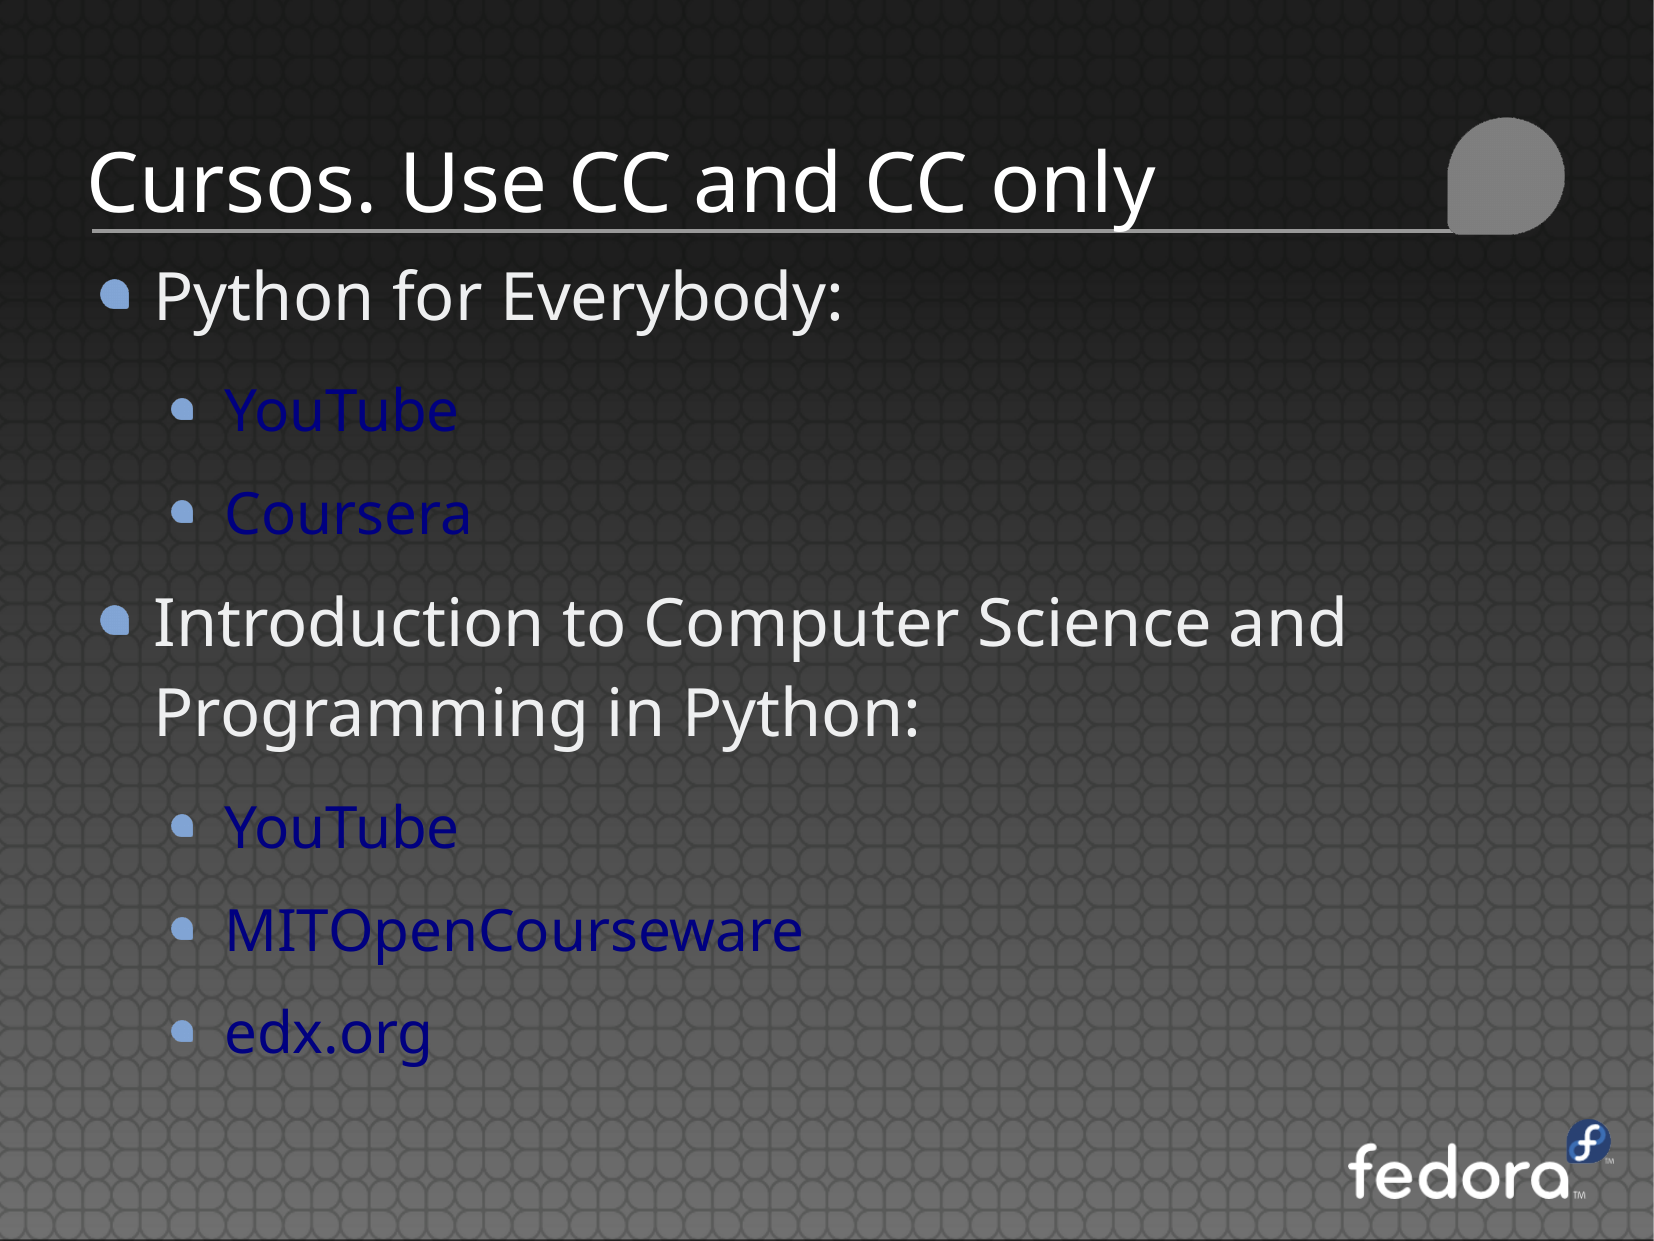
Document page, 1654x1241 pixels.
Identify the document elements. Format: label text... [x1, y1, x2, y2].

picture [0, 0, 1654, 1241]
list Python for Everybody: YouTube Coursera Introduction to Computer Science and Programming in Python: YouTube MITOpenCourseware edx.org [82, 248, 1571, 1203]
title Cursos. Use CC and CC only [86, 112, 1576, 249]
